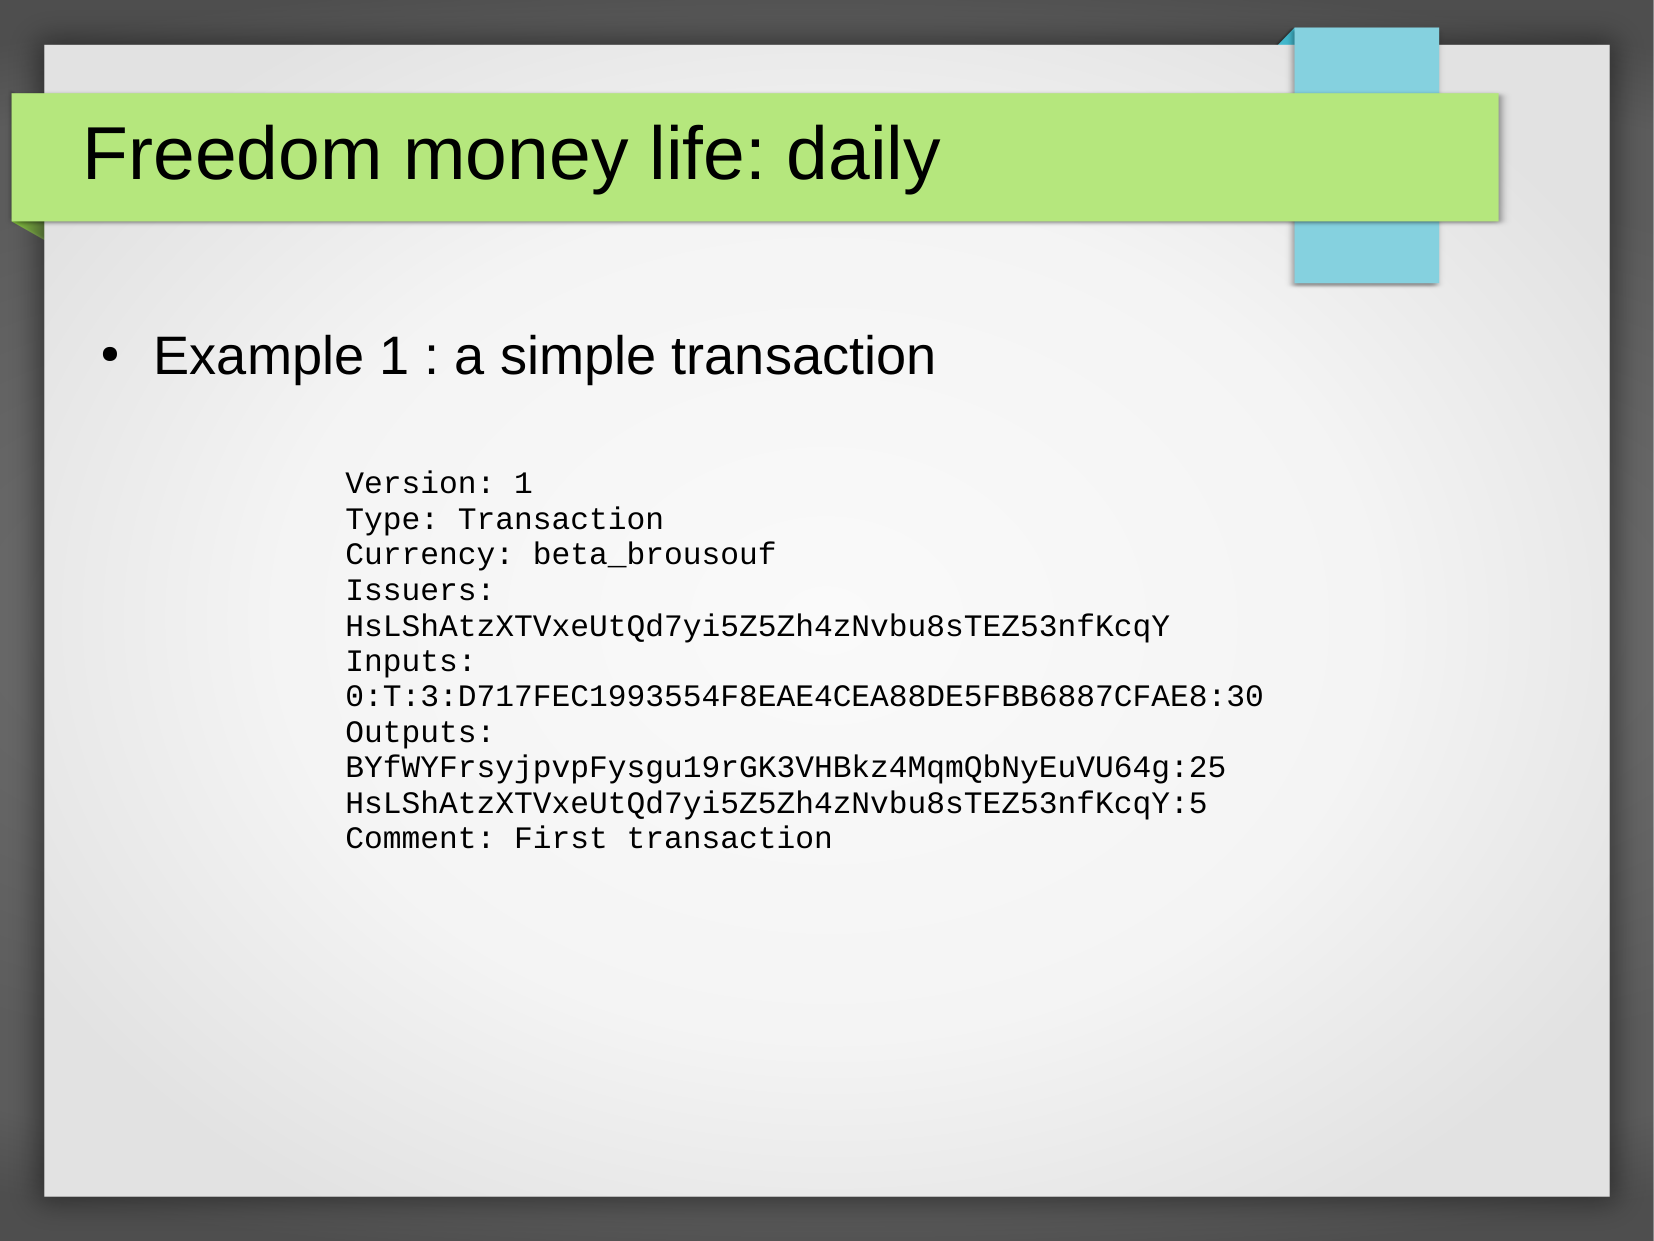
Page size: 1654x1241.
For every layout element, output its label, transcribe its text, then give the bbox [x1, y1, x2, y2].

title Freedom money life: daily [82, 94, 1477, 213]
text_box Version: 1 Type: Transaction Currency: beta_brousouf Issuers: HsLShAtzXTVxeUtQd7yi5Z5Zh4zNvbu8sTEZ53nfKcqY Inputs: 0:T:3:D717FEC1993554F8EAE4CEA88DE5FBB6887CFAE8:30 Outputs: BYfWYFrsyjpvpFysgu19rGK3VHBkz4MqmQbNyEuVU64g:25 HsLShAtzXTVxeUtQd7yi5Z5Zh4zNvbu8sTEZ53nfKcqY:5 Comment: First transaction [330, 460, 1335, 898]
list Example 1 : a simple transaction [82, 295, 1571, 1015]
picture [0, 0, 1654, 1241]
